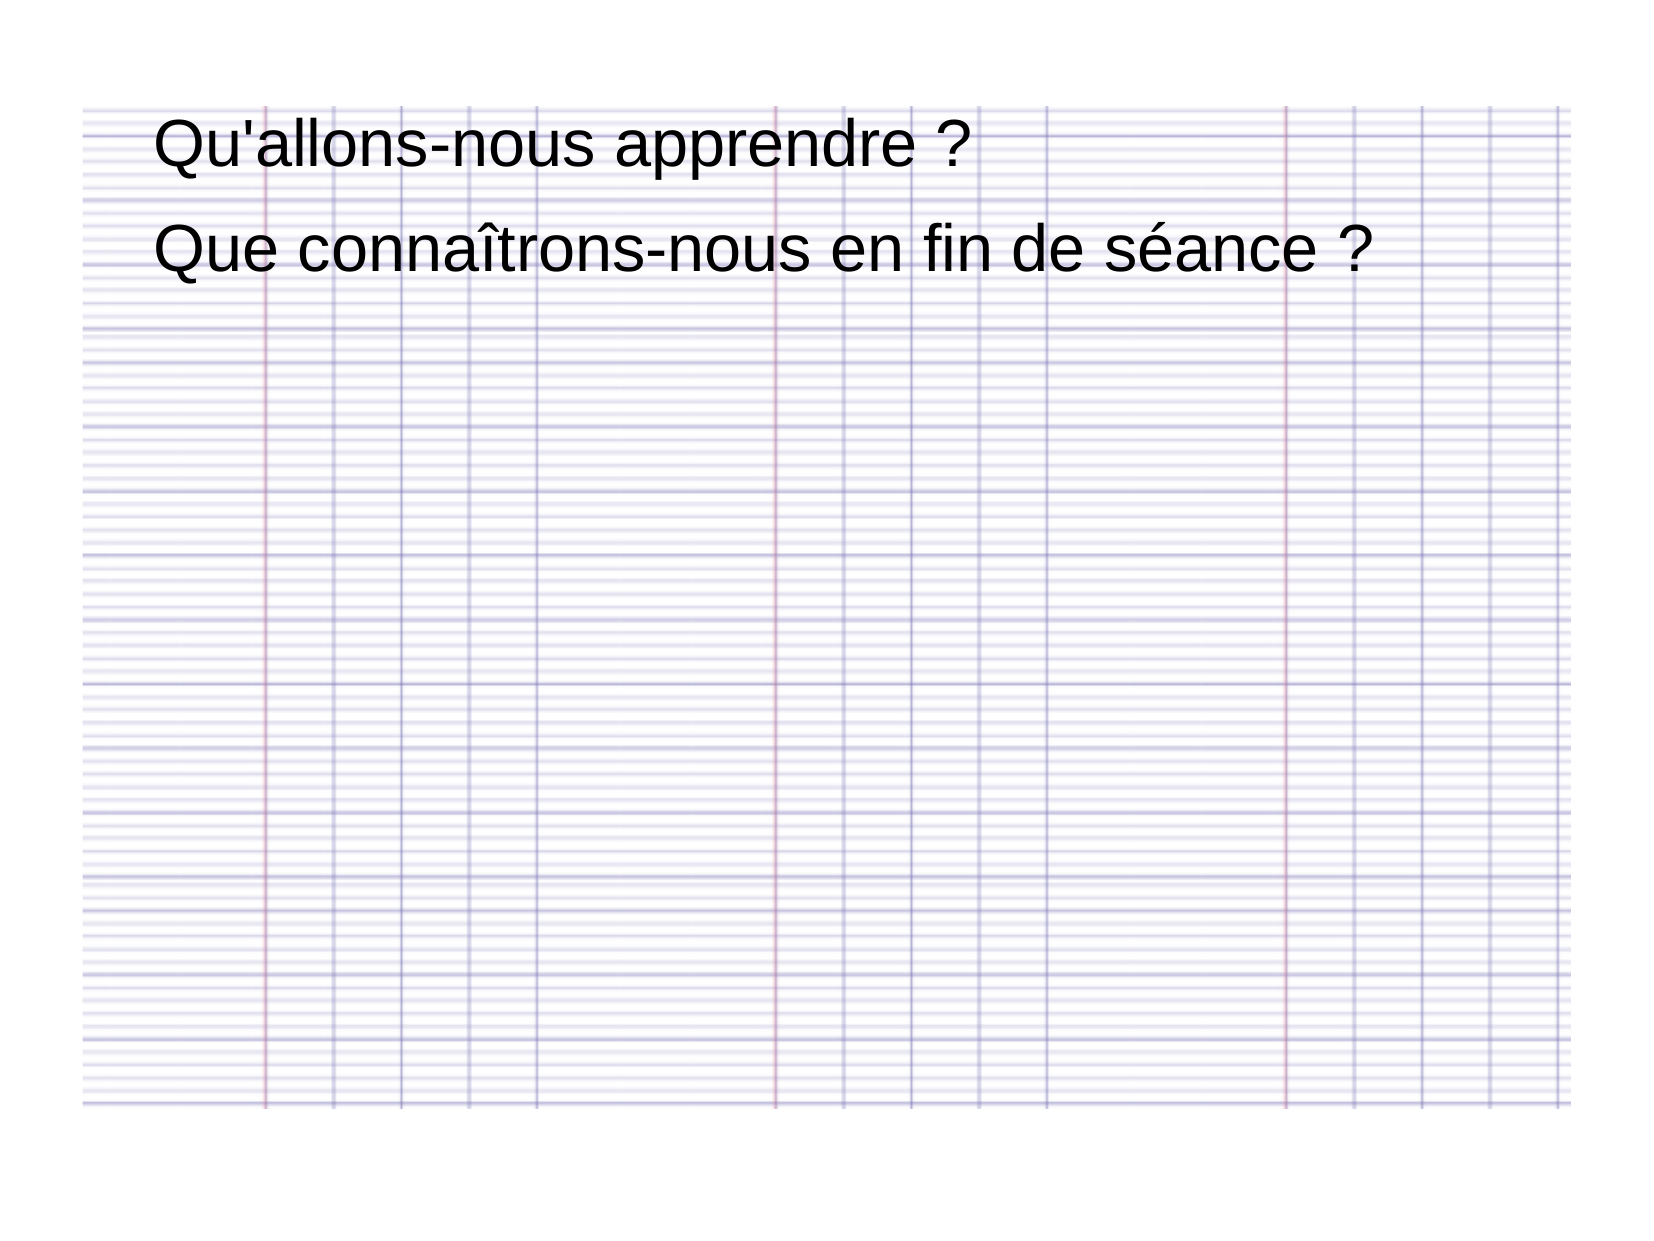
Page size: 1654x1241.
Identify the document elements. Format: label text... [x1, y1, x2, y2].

list Qu'allons-nous apprendre ? Que connaîtrons-nous en fin de séance ? [82, 106, 1571, 1109]
